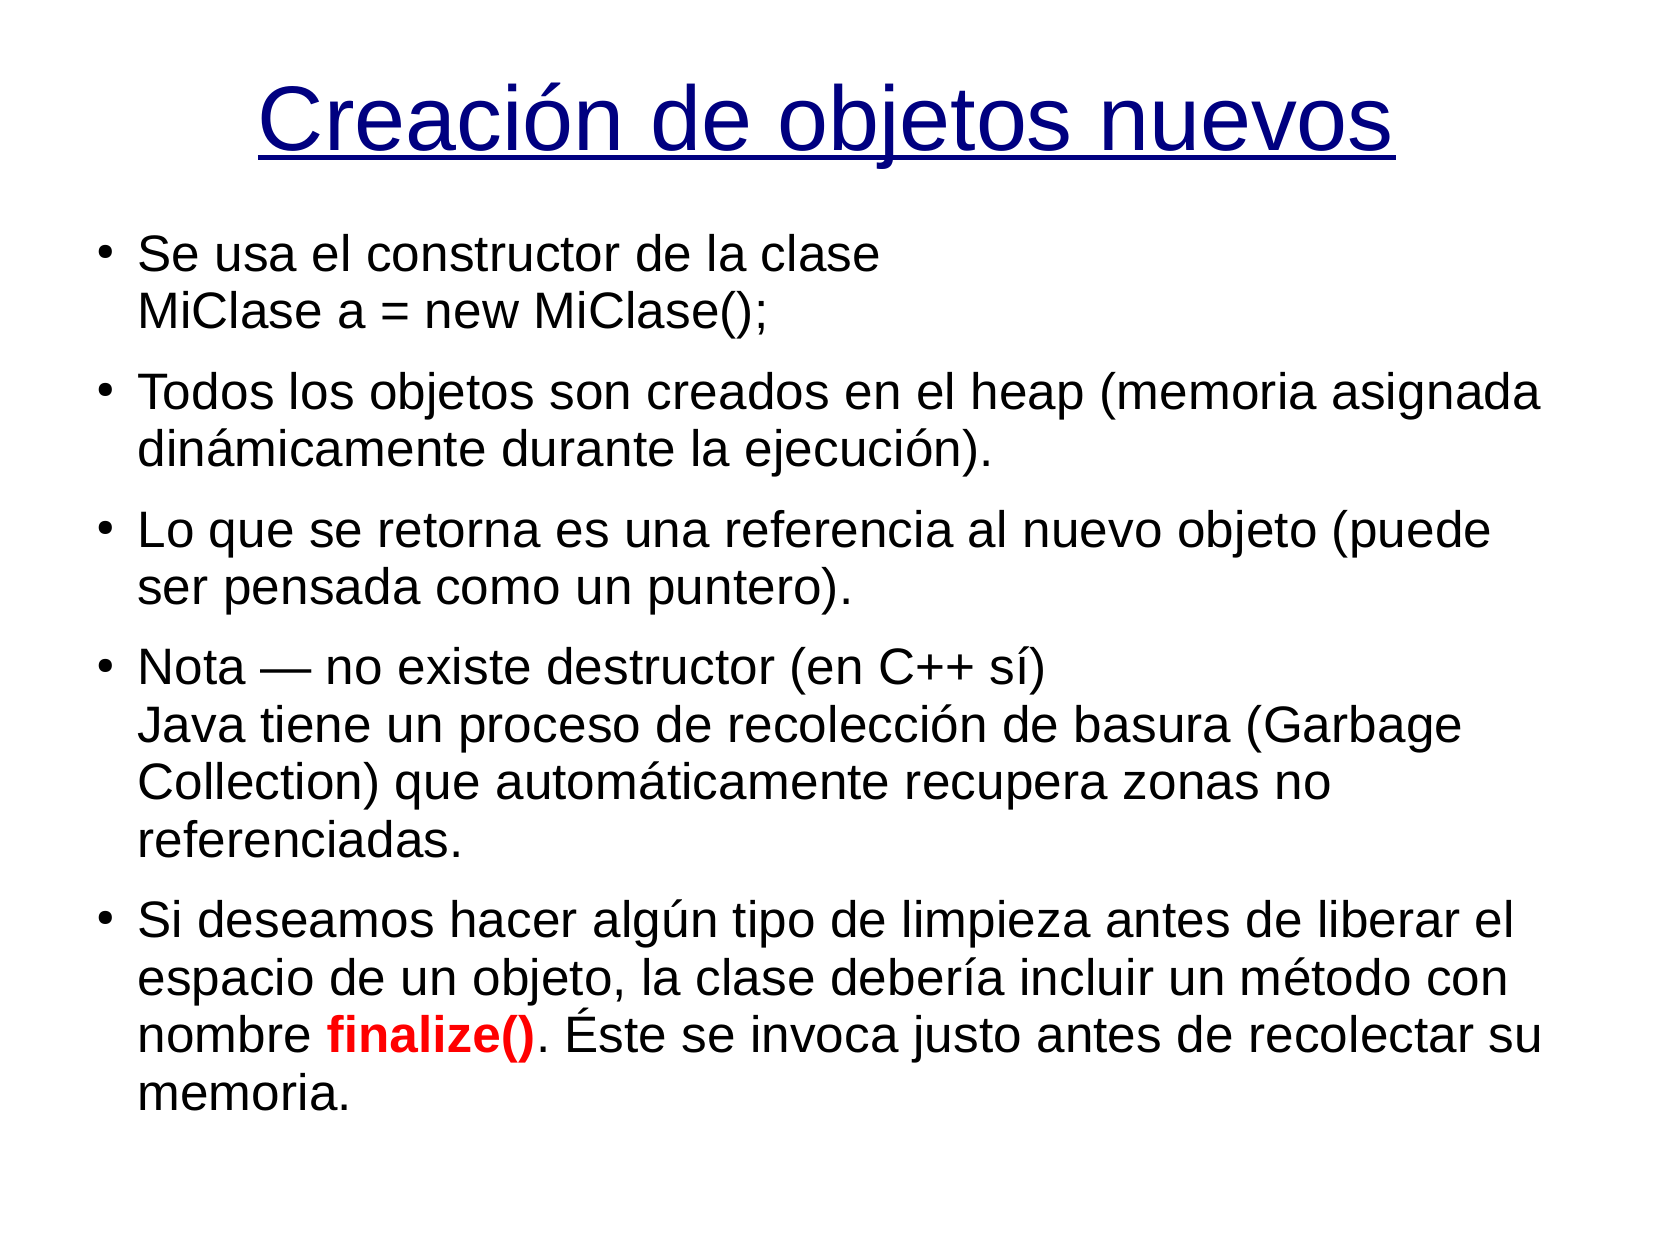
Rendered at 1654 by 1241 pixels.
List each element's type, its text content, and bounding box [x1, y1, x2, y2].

list Se usa el constructor de la clase MiClase a = new MiClase(); Todos los objetos son creados en el heap (memoria asignada dinámicamente durante la ejecución). Lo que se retorna es una referencia al nuevo objeto (puede ser pensada como un puntero). Nota — no existe destructor (en C++ sí) Java tiene un proceso de recolección de basura (Garbage Collection) que automáticamente recupera zonas no referenciadas. Si deseamos hacer algún tipo de limpieza antes de liberar el espacio de un objeto, la clase debería incluir un método con nombre finalize(). Éste se invoca justo antes de recolectar su memoria. [82, 225, 1571, 1126]
title Creación de objetos nuevos [82, 49, 1571, 188]
